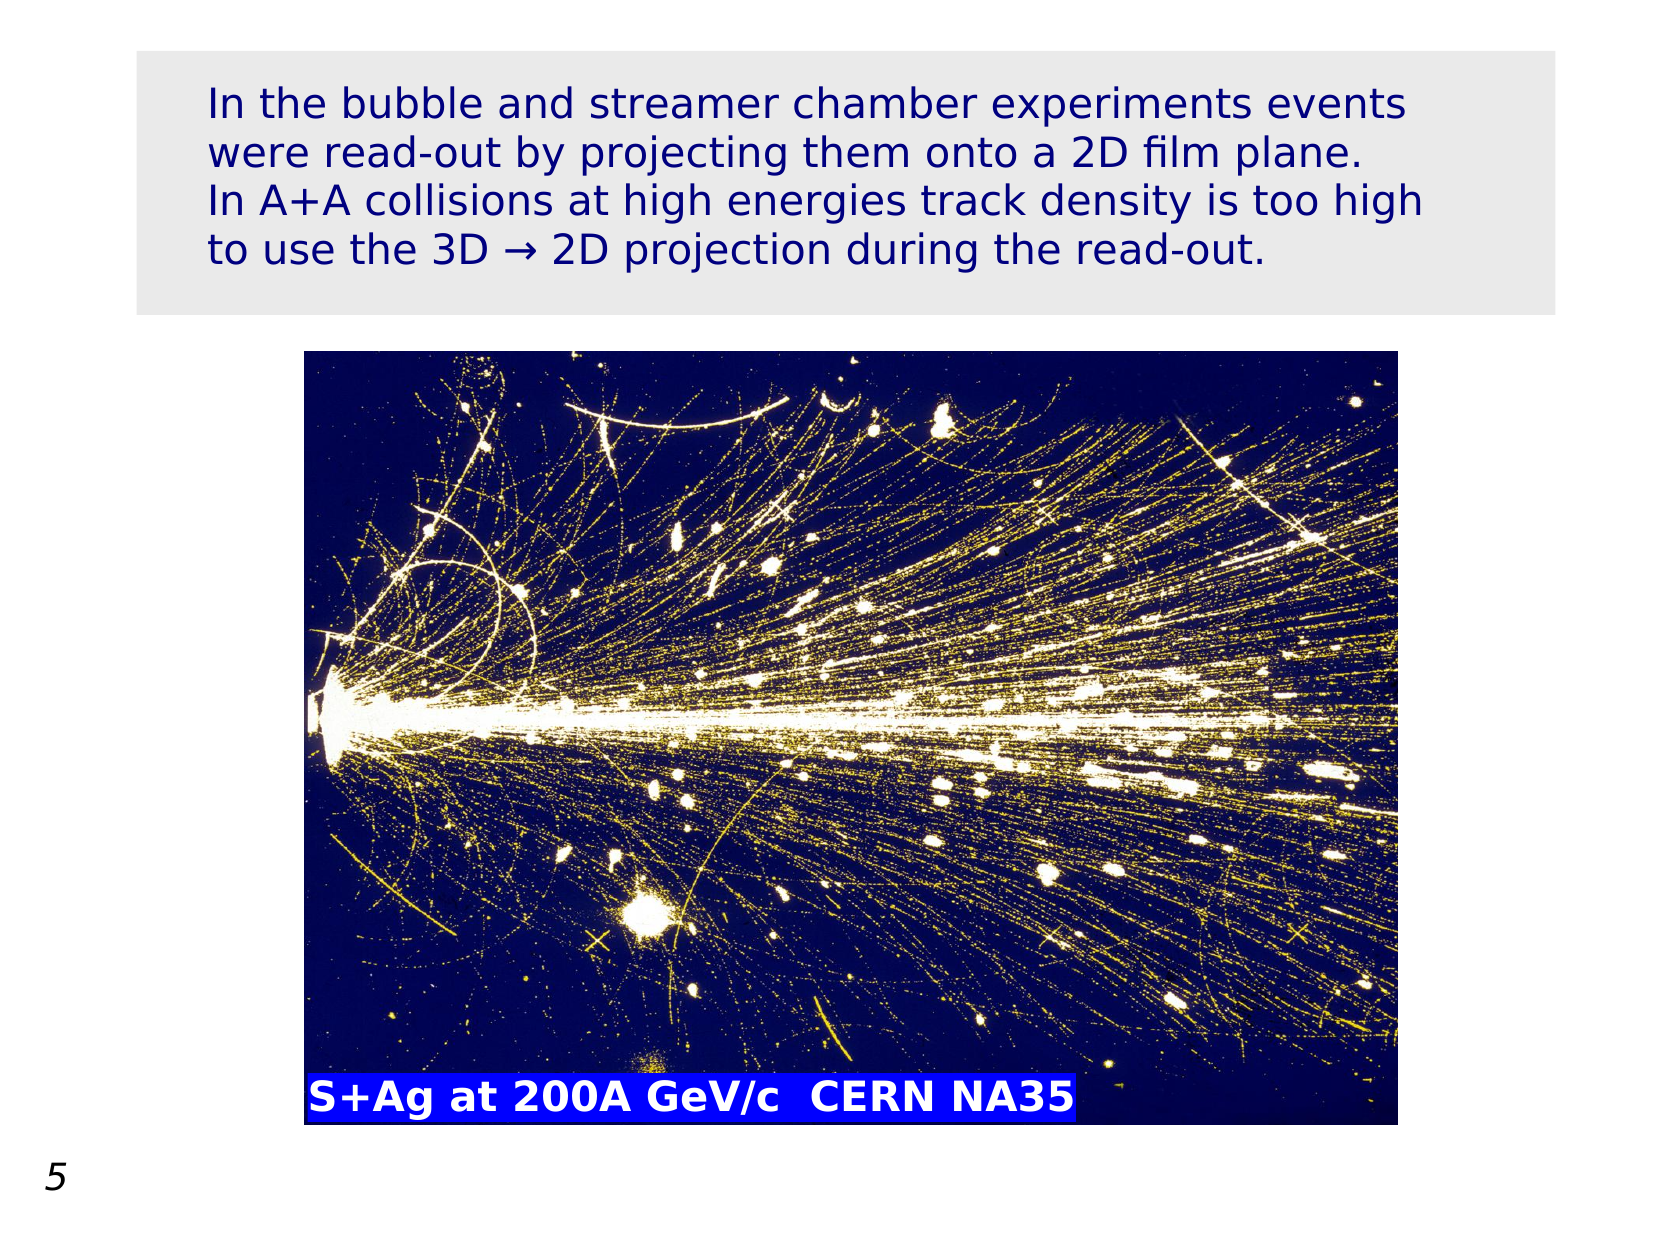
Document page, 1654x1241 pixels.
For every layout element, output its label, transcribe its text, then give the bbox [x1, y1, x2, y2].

text_box In the bubble and streamer chamber experiments events were read-out by projecting them onto a 2D film plane. In A+A collisions at high energies track density is too high to use the 3D → 2D projection during the read-out. [206, 79, 1438, 274]
picture [304, 351, 1398, 1126]
text_box S+Ag at 200A GeV/c CERN NA35 [307, 1073, 1076, 1122]
text_box [136, 50, 1556, 315]
